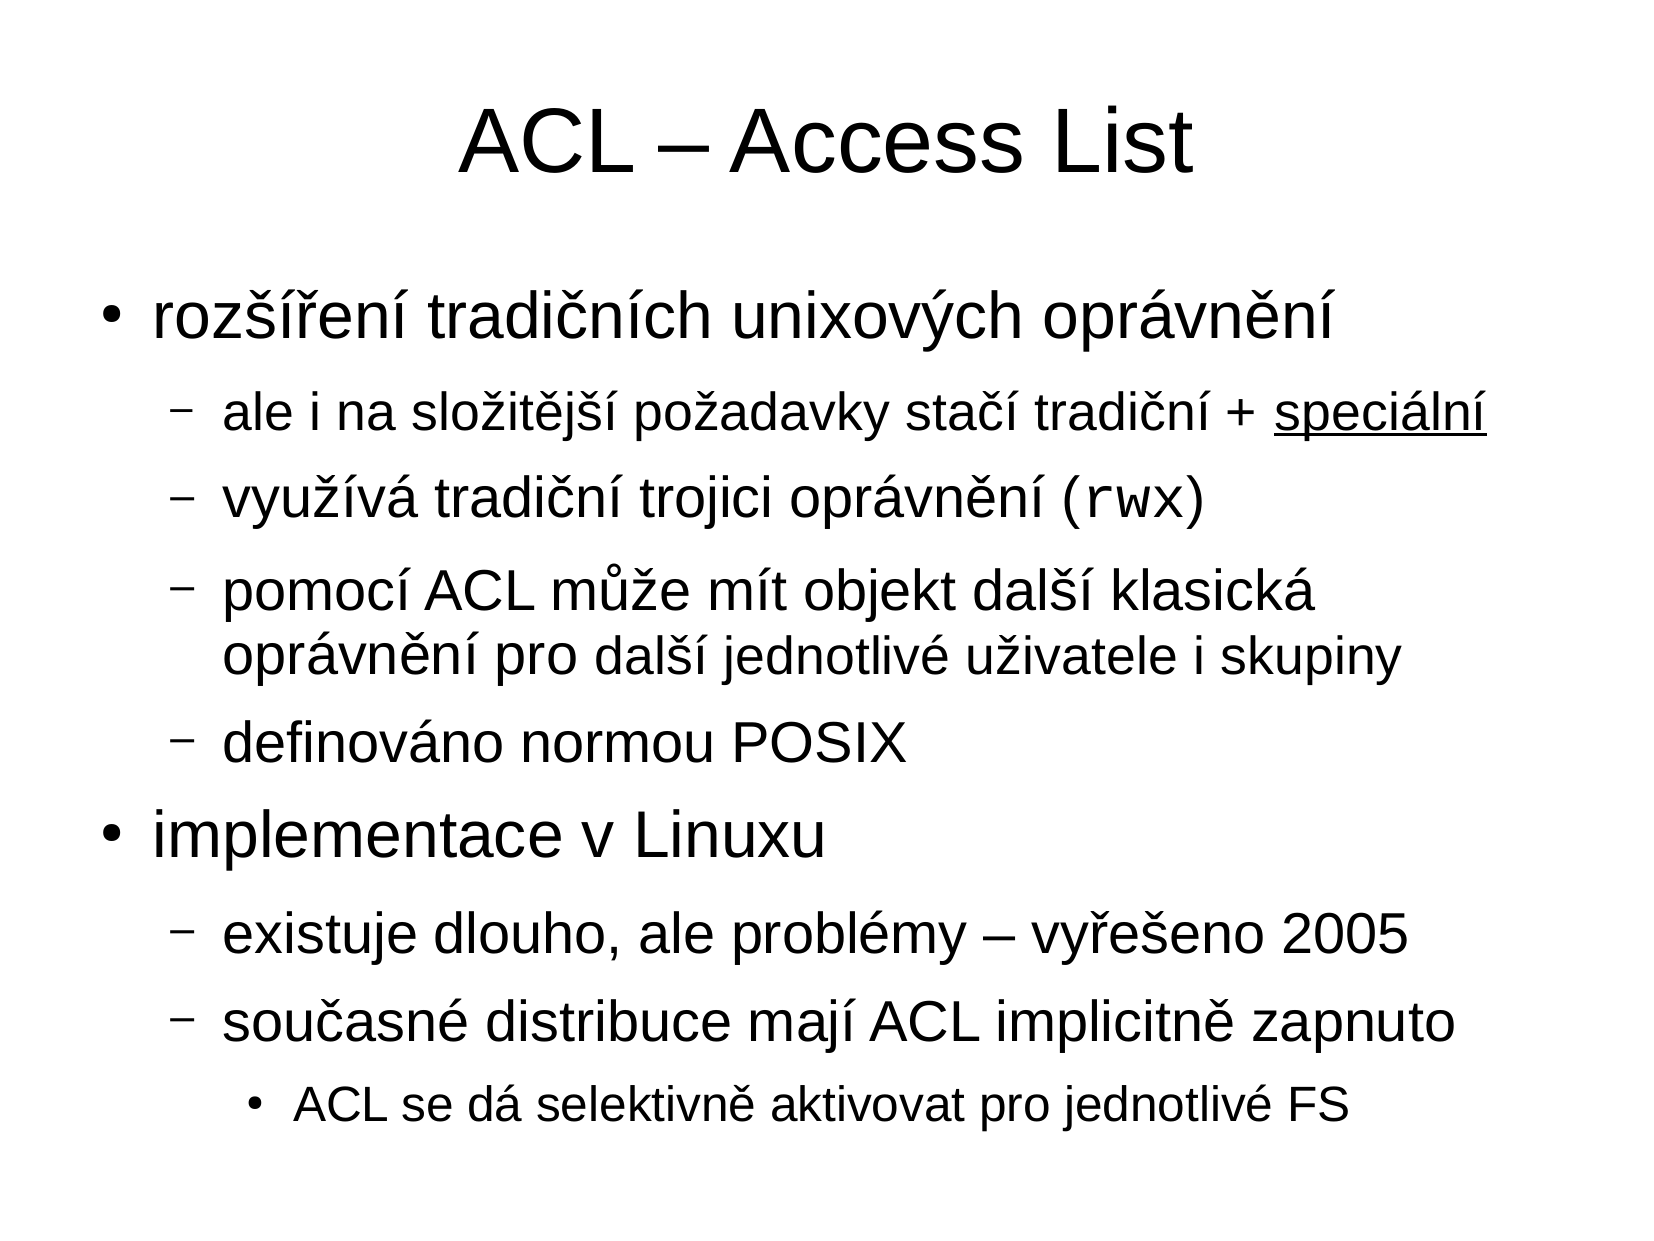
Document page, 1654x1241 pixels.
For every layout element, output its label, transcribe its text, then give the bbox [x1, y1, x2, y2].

list rozšíření tradičních unixových oprávnění ale i na složitější požadavky stačí tradiční + speciální využívá tradiční trojici oprávnění (rwx) pomocí ACL může mít objekt další klasická oprávnění pro další jednotlivé uživatele i skupiny definováno normou POSIX implementace v Linuxu existuje dlouho, ale problémy – vyřešeno 2005 současné distribuce mají ACL implicitně zapnuto ACL se dá selektivně aktivovat pro jednotlivé FS [82, 278, 1571, 1138]
title ACL – Access List [82, 45, 1571, 238]
